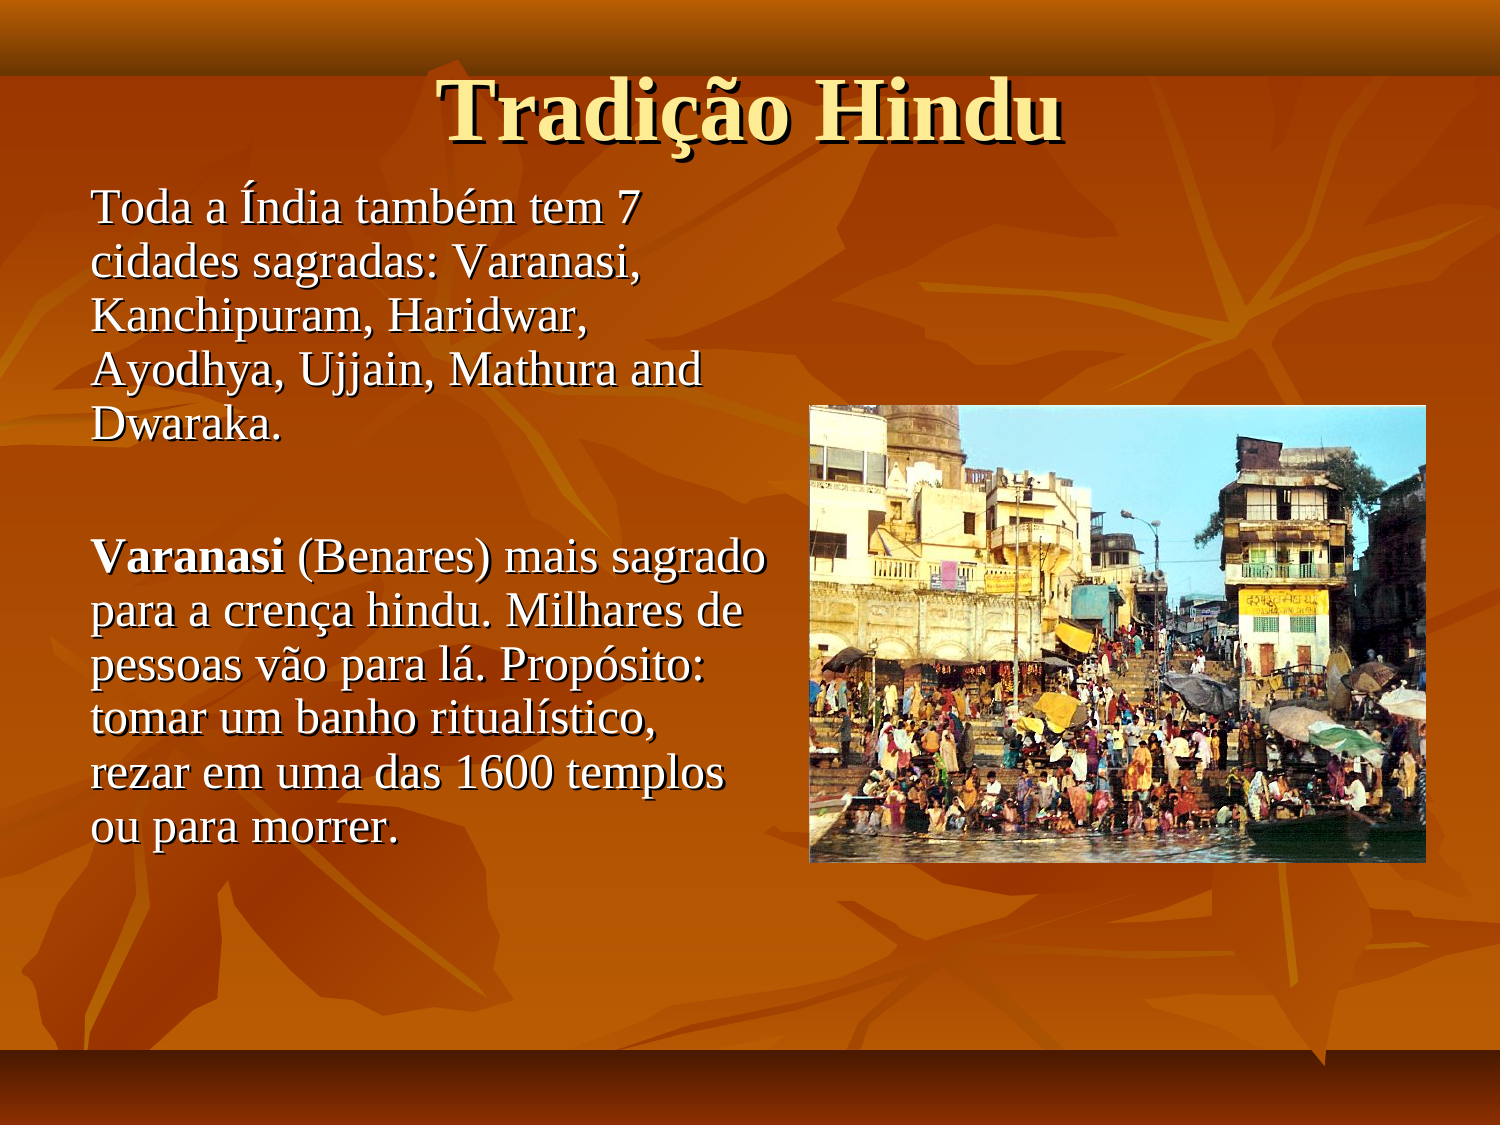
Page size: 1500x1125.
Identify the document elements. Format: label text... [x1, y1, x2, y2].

text_box [809, 406, 1426, 863]
list Toda a Índia também tem 7 cidades sagradas: Varanasi, Kanchipuram, Haridwar, Ayodhya, Ujjain, Mathura and Dwaraka. Varanasi (Benares) mais sagrado para a crença hindu. Milhares de pessoas vão para lá. Propósito: tomar um banho ritualístico, rezar em uma das 1600 templos ou para morrer. [75, 172, 786, 1082]
title Tradição Hindu [75, 40, 1426, 166]
